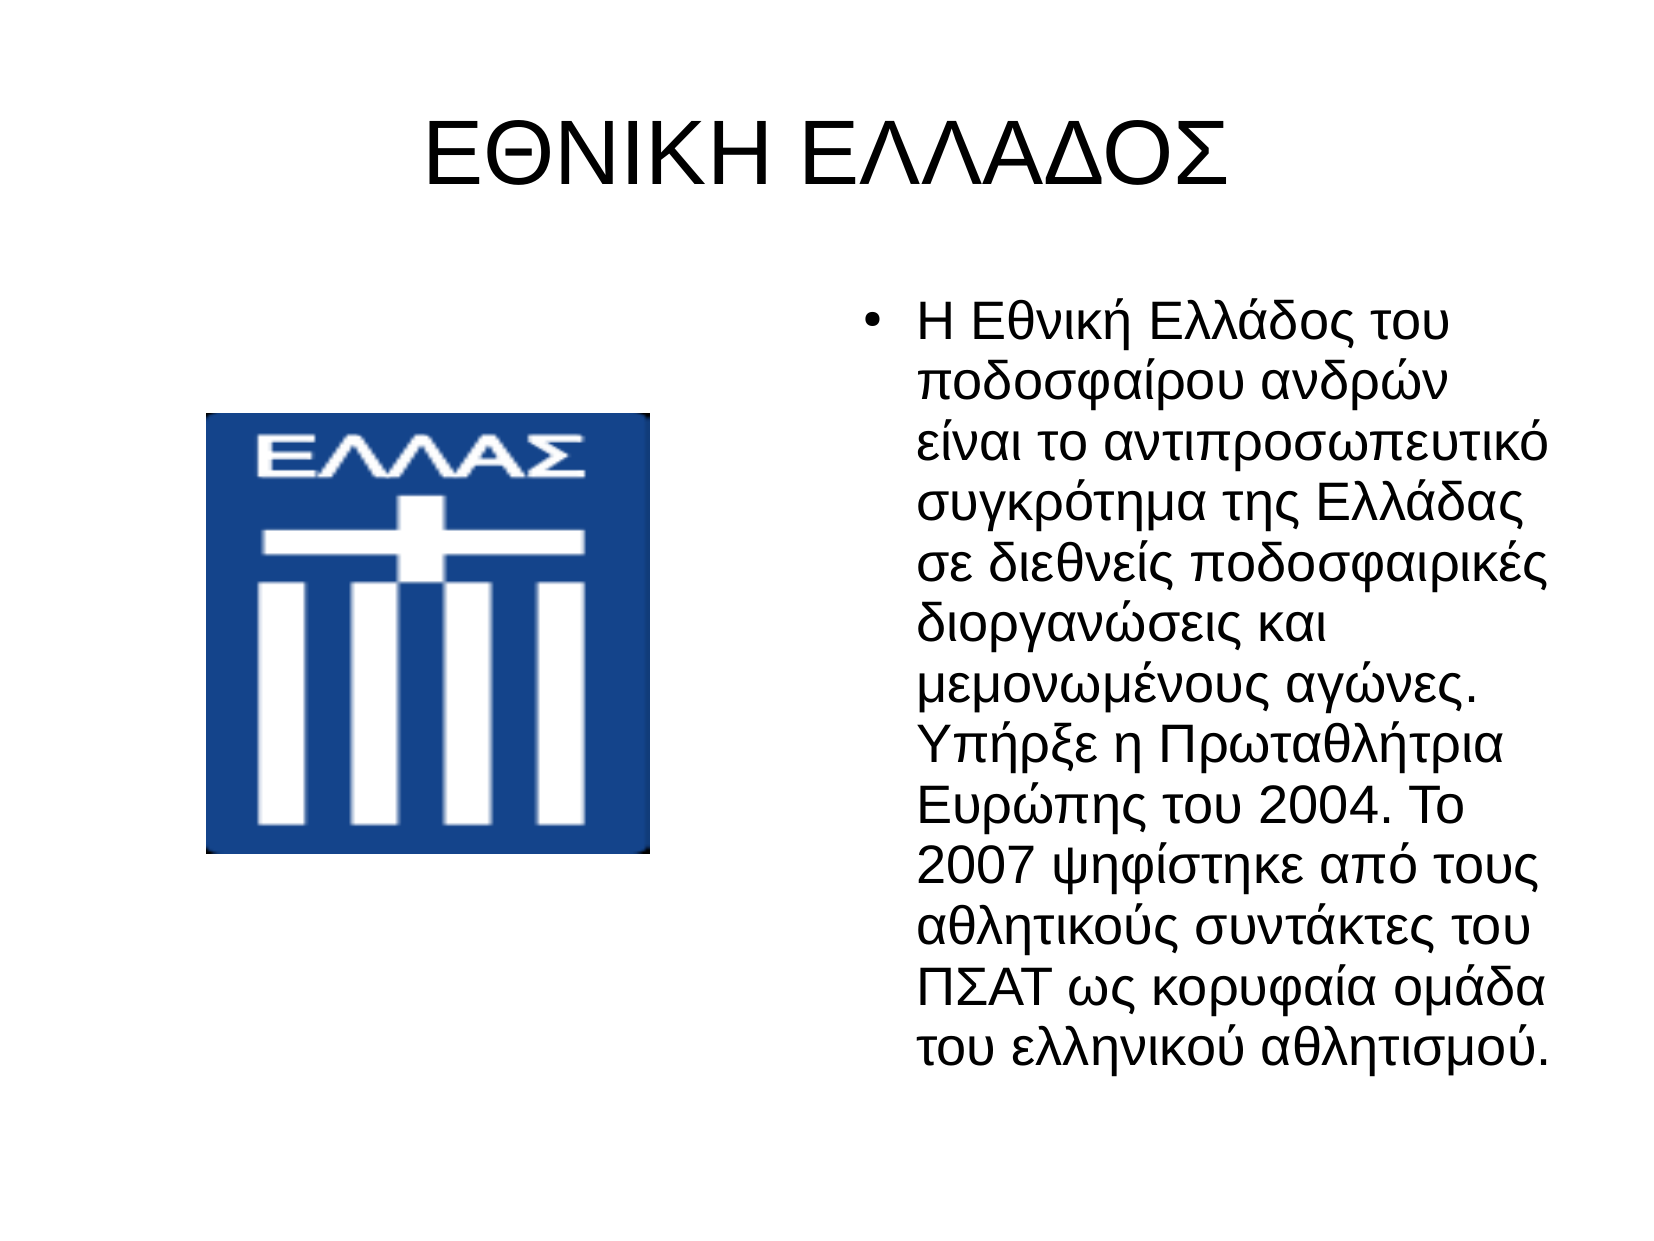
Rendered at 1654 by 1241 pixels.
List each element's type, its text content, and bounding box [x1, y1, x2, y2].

picture [206, 413, 650, 854]
title ΕΘΝΙΚΗ ΕΛΛΑΔΟΣ [82, 56, 1571, 250]
chart [82, 290, 809, 1109]
list Η Εθνική Ελλάδος του ποδοσφαίρου ανδρών είναι το αντιπροσωπευτικό συγκρότημα της Ελλάδας σε διεθνείς ποδοσφαιρικές διοργανώσεις και μεμονωμένους αγώνες. Υπήρξε η Πρωταθλήτρια Ευρώπης του 2004. Το 2007 ψηφίστηκε από τους αθλητικούς συντάκτες του ΠΣΑΤ ως κορυφαία ομάδα του ελληνικού αθλητισμού. [845, 290, 1572, 1094]
